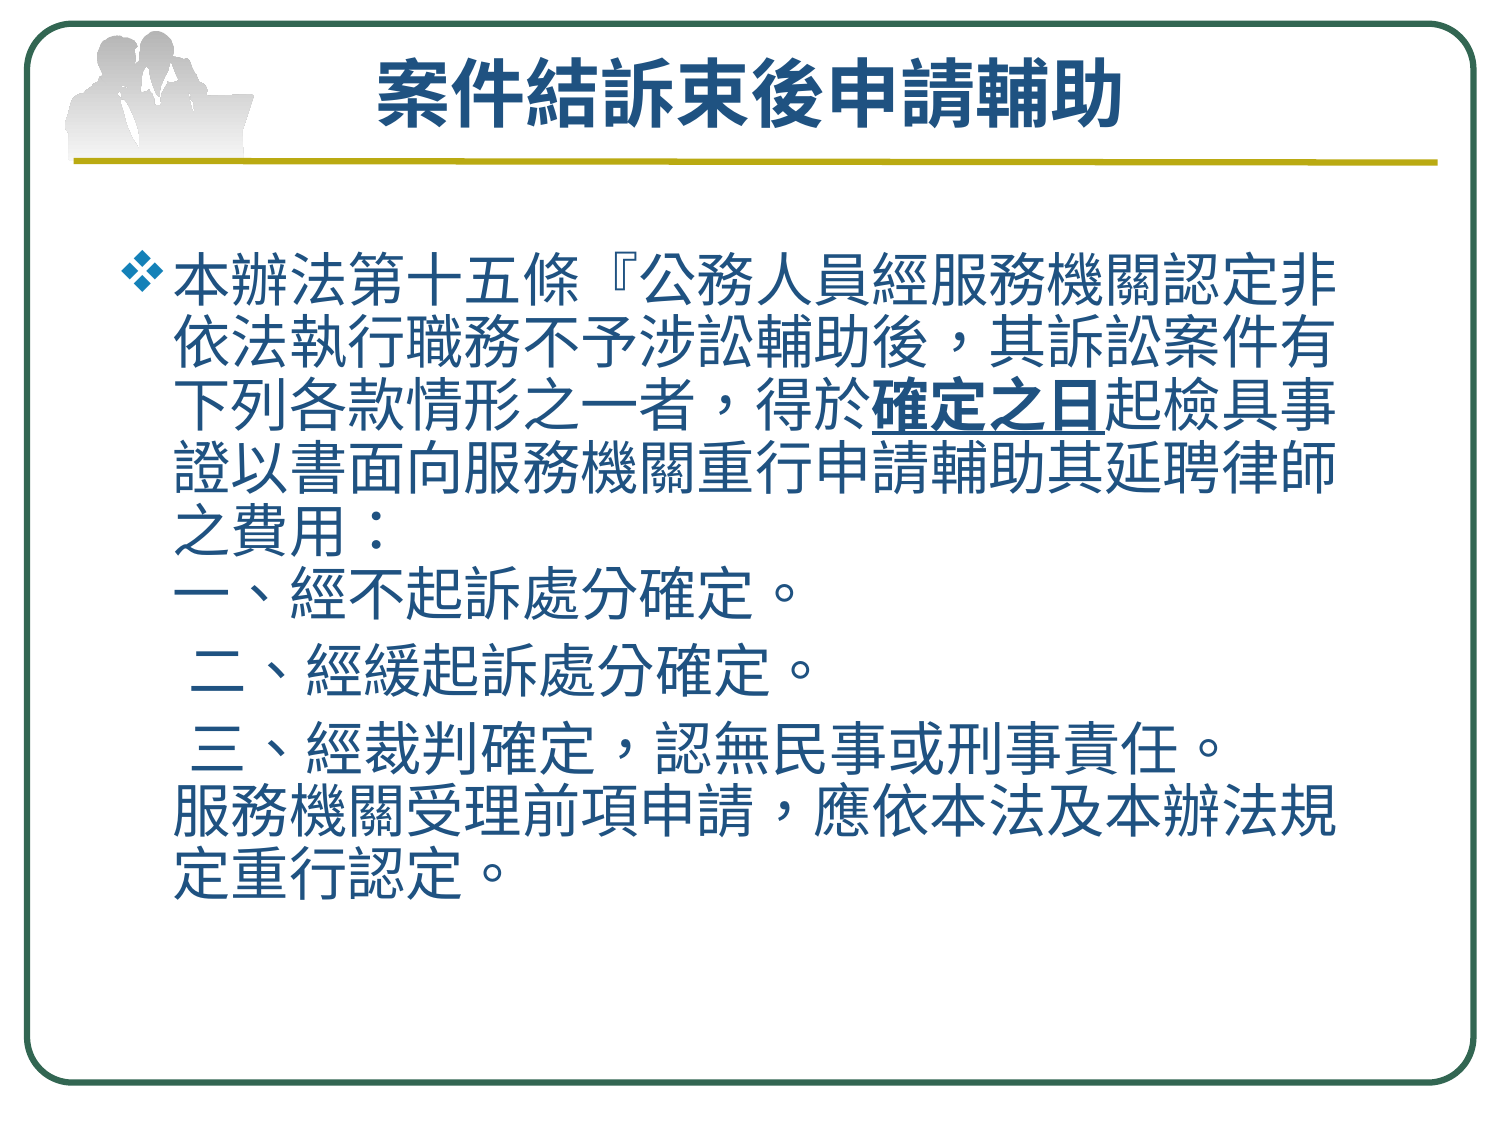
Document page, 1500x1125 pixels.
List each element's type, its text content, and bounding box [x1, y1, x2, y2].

list 本辦法第十五條『公務人員經服務機關認定非依法執行職務不予涉訟輔助後，其訴訟案件有下列各款情形之一者，得於確定之日起檢具事證以書面向服務機關重行申請輔助其延聘律師之費用： 一、經不起訴處分確定。 二、經緩起訴處分確定。 三、經裁判確定，認無民事或刑事責任。 服務機關受理前項申請，應依本法及本辦法規定重行認定。 [101, 243, 1386, 1018]
title 案件結訴束後申請輔助 [75, 45, 1426, 138]
